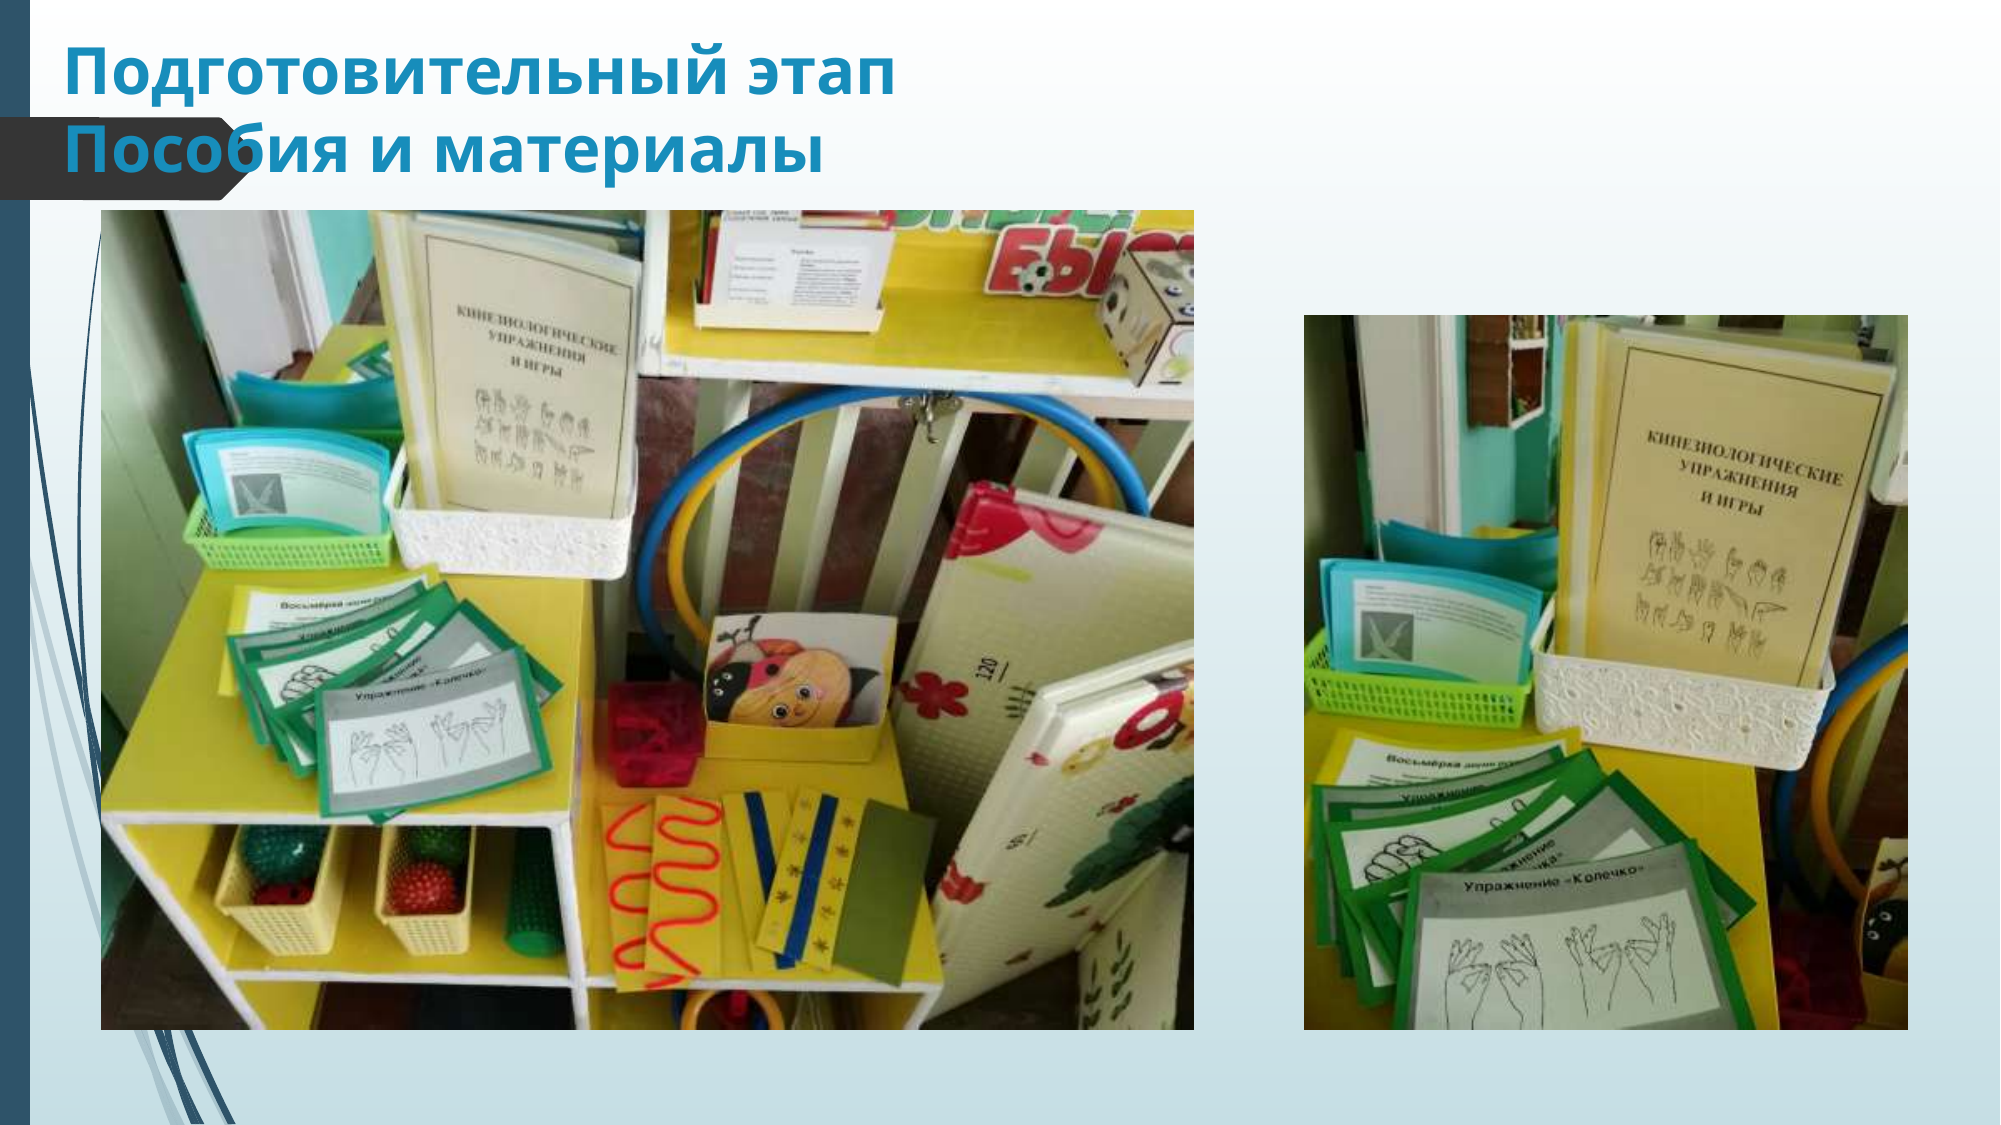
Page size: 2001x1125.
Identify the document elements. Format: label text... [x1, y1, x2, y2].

picture [1304, 315, 1908, 1030]
title Подготовительный этап Пособия и материалы [47, 21, 1482, 195]
picture [101, 210, 1194, 1030]
